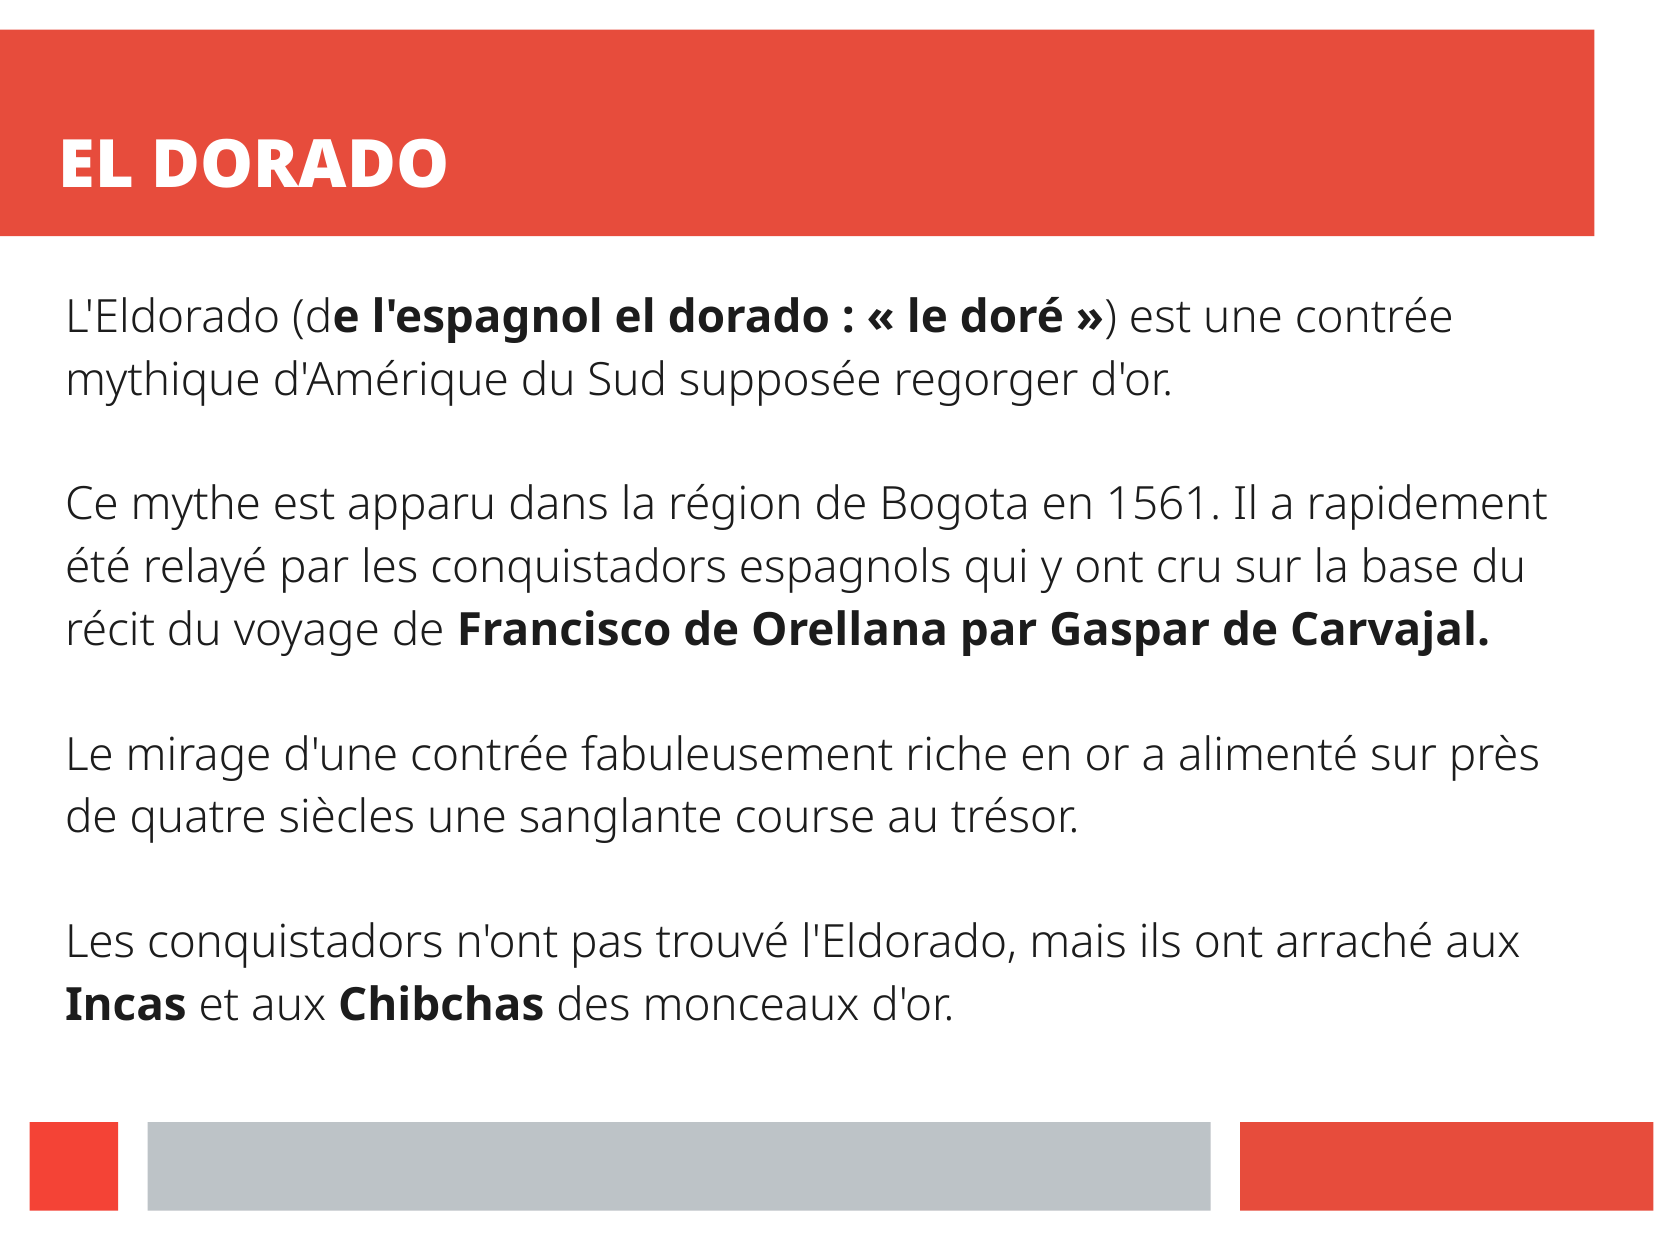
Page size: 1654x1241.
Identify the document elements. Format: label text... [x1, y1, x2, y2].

title EL DORADO [59, 59, 1595, 207]
subtitle L'Eldorado (de l'espagnol el dorado : « le doré ») est une contrée mythique d'Amérique du Sud supposée regorger d'or. Ce mythe est apparu dans la région de Bogota en 1561. Il a rapidement été relayé par les conquistadors espagnols qui y ont cru sur la base du récit du voyage de Francisco de Orellana par Gaspar de Carvajal. Le mirage d'une contrée fabuleusement riche en or a alimenté sur près de quatre siècles une sanglante course au trésor. Les conquistadors n'ont pas trouvé l'Eldorado, mais ils ont arraché aux Incas et aux Chibchas des monceaux d'or. [64, 283, 1571, 1052]
